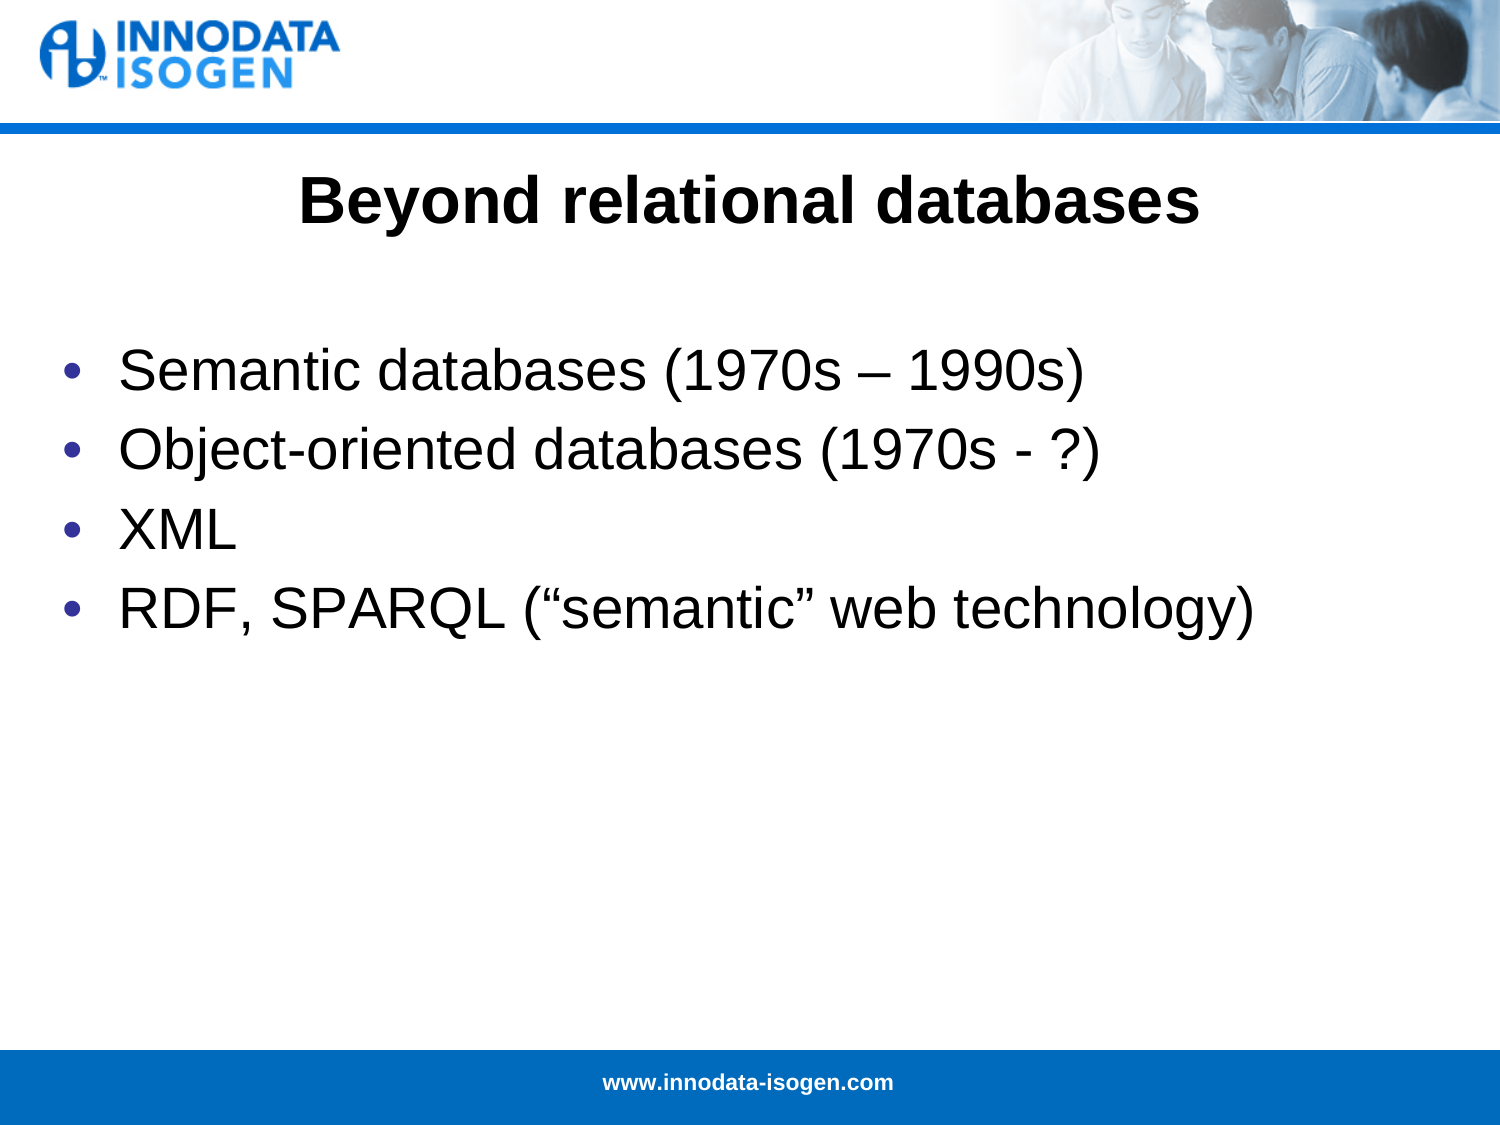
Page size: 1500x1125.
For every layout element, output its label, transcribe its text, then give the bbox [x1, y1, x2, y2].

picture [0, 123, 1500, 134]
picture [0, 0, 1500, 121]
title Beyond relational databases [62, 144, 1438, 256]
list Semantic databases (1970s – 1990s) Object-oriented databases (1970s - ?) XML RDF, SPARQL (“semantic” web technology) [62, 337, 1438, 923]
